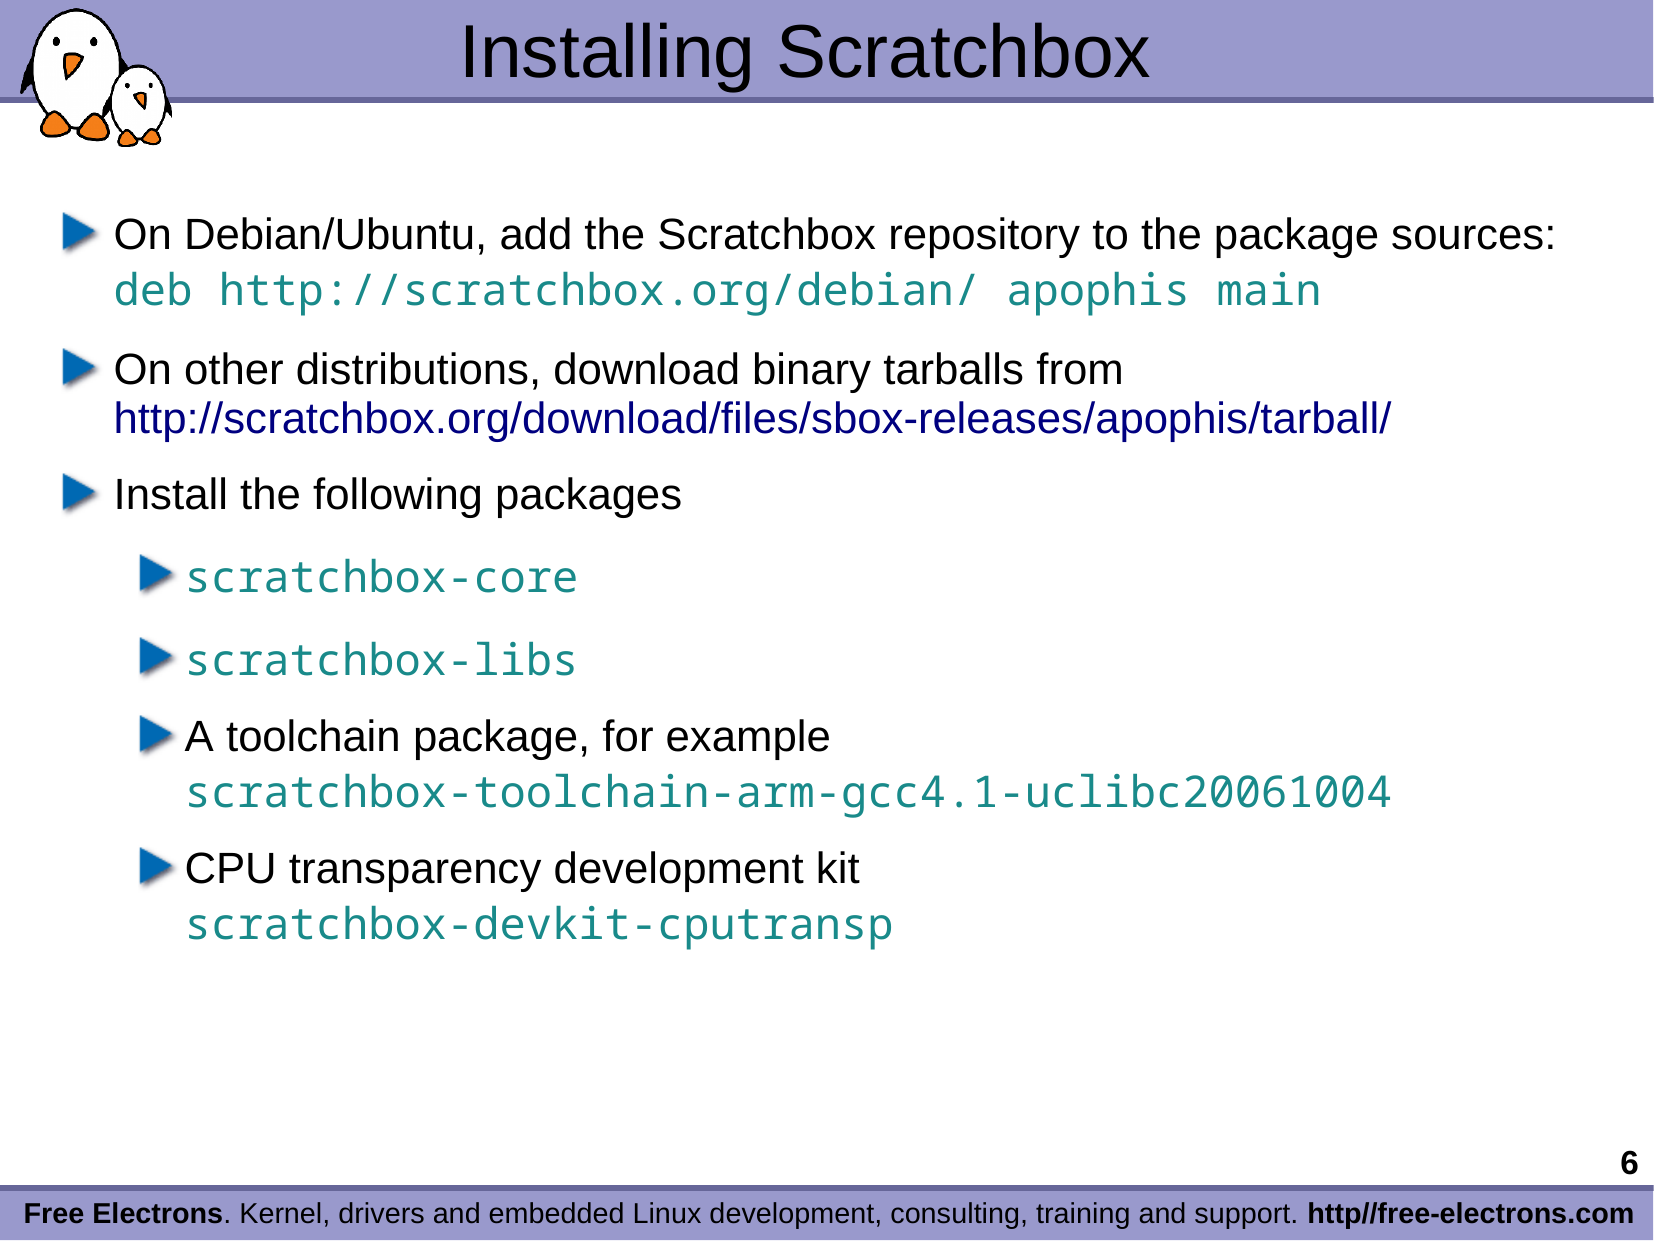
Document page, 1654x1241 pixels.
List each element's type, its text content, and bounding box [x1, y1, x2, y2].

list On Debian/Ubuntu, add the Scratchbox repository to the package sources: deb http://scratchbox.org/debian/ apophis main On other distributions, download binary tarballs from http://scratchbox.org/download/files/sbox-releases/apophis/tarball/ Install the following packages scratchbox-core scratchbox-libs A toolchain package, for example scratchbox-toolchain-arm-gcc4.1-uclibc20061004 CPU transparency development kit scratchbox-devkit-cputransp [42, 209, 1603, 1060]
picture [20, 8, 172, 147]
title Installing Scratchbox [60, 0, 1551, 104]
